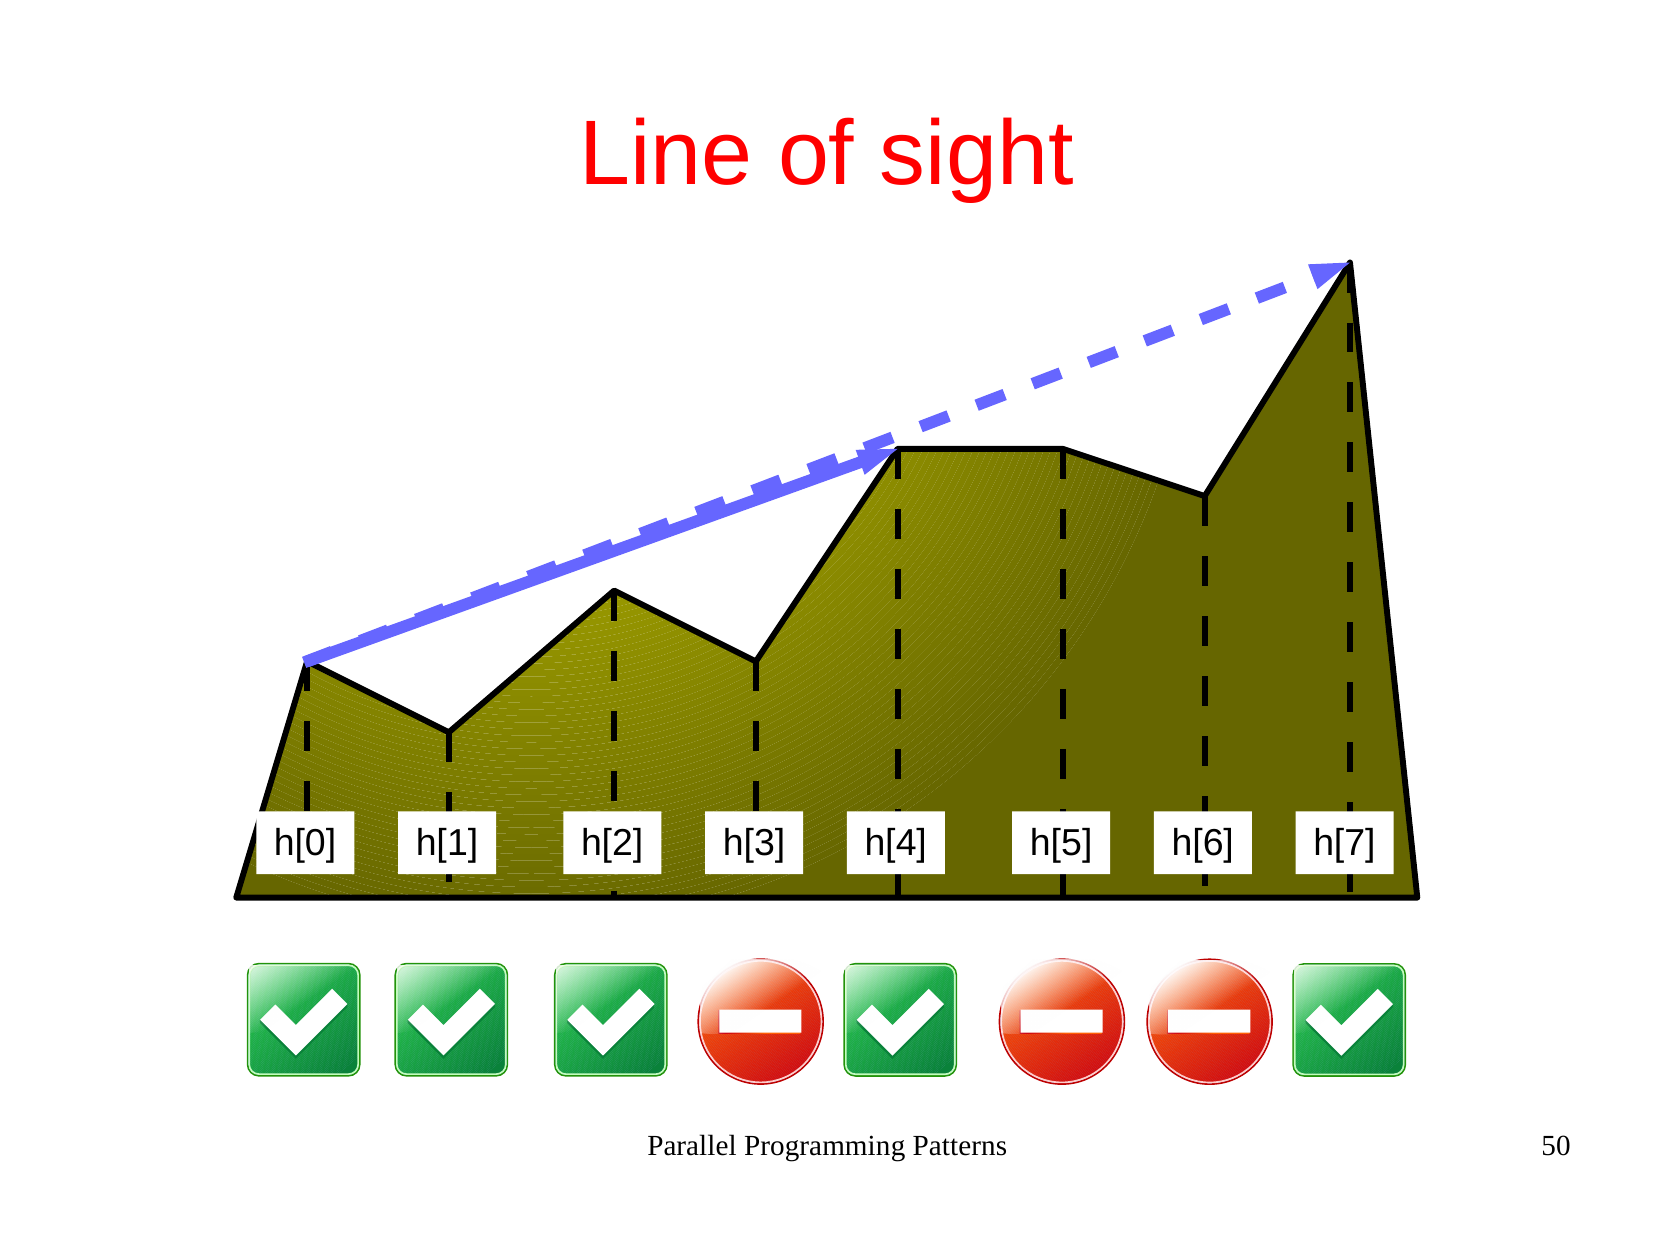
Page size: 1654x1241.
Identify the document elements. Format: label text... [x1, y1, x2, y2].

text_box h[5] [1012, 811, 1111, 875]
text_box h[4] [846, 811, 945, 875]
text_box [236, 267, 1418, 898]
text_box h[7] [1295, 811, 1394, 875]
text_box h[0] [256, 811, 355, 875]
text_box h[6] [1153, 811, 1252, 875]
text_box h[1] [398, 811, 497, 875]
title Line of sight [82, 49, 1571, 257]
picture [212, 931, 1437, 1111]
text_box h[2] [563, 811, 662, 875]
text_box h[3] [705, 811, 804, 875]
